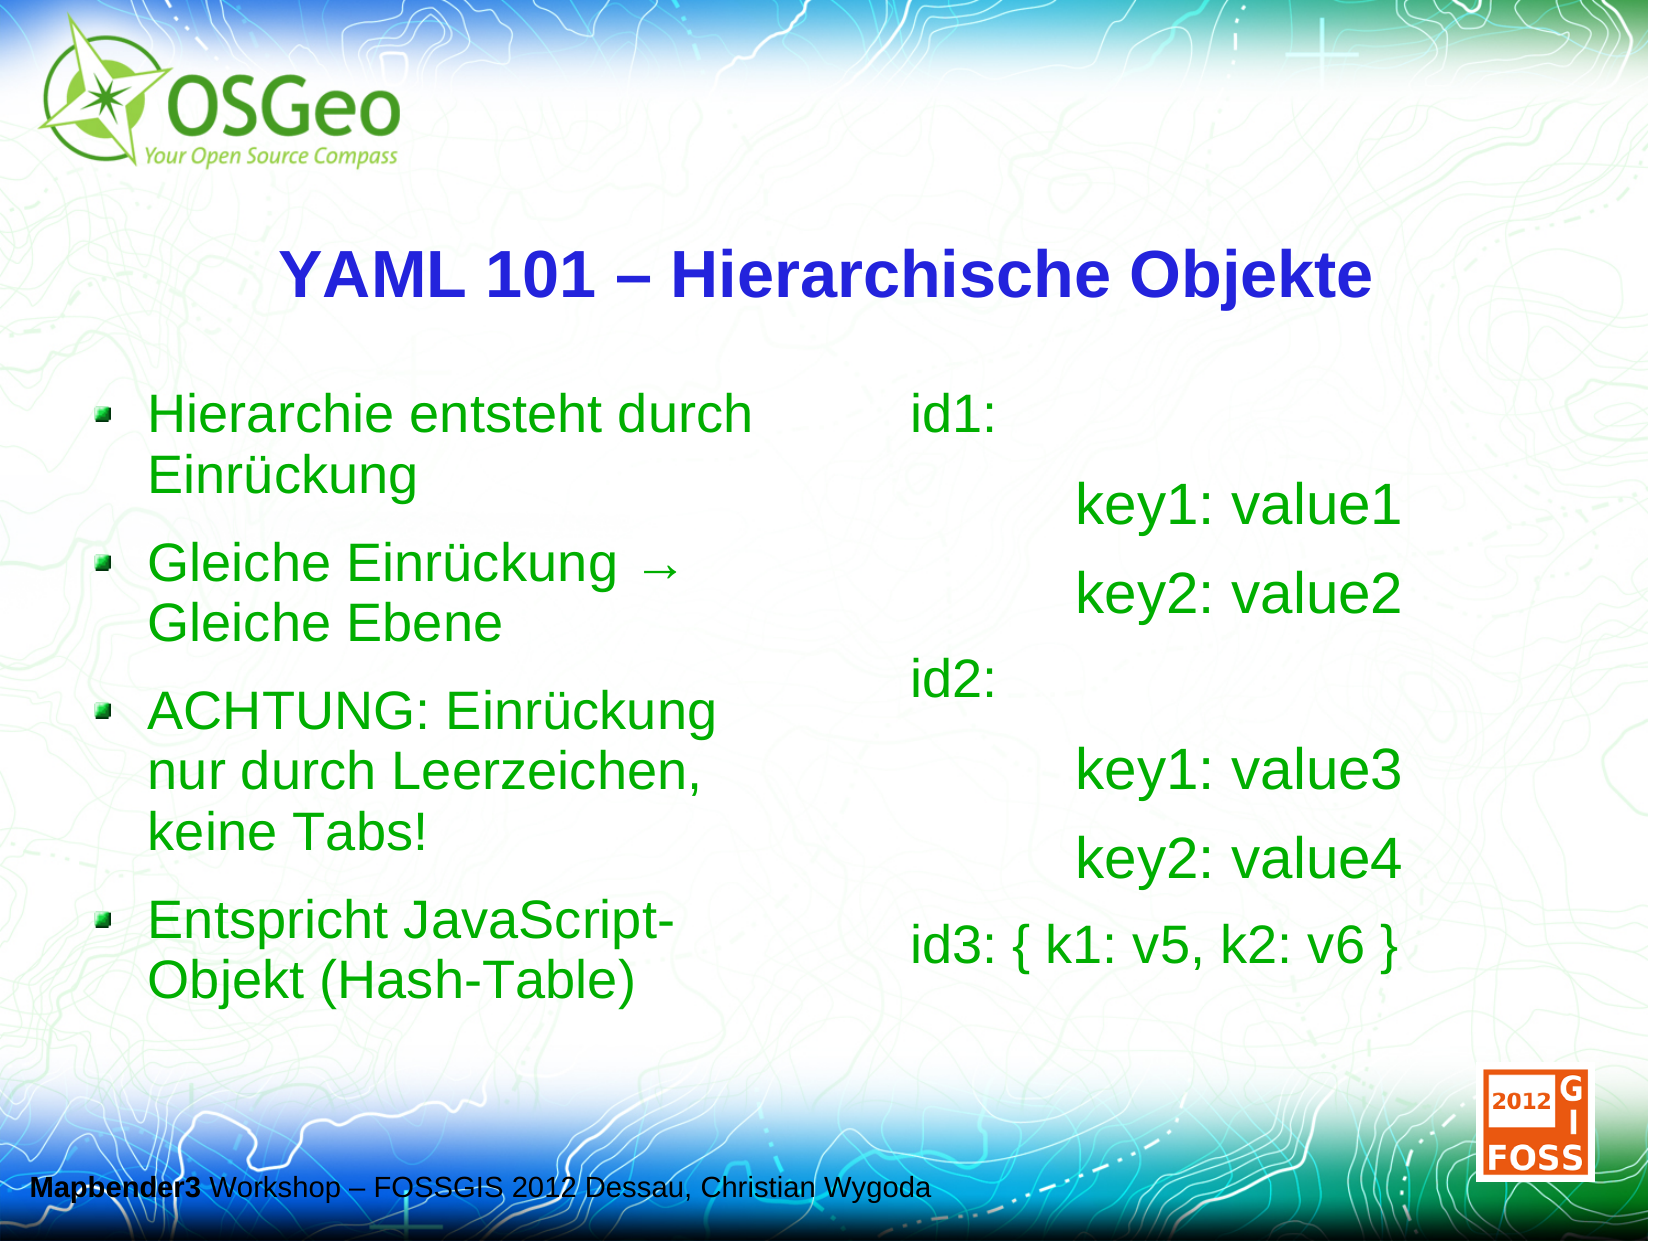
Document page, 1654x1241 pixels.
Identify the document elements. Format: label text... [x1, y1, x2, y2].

title YAML 101 – Hierarchische Objekte [82, 200, 1571, 349]
list id1: key1: value1 key2: value2 id2: key1: value3 key2: value4 id3: { k1: v5, k2: v6 } [839, 383, 1566, 1203]
picture [0, 0, 1648, 1241]
list Hierarchie entsteht durch Einrückung Gleiche Einrückung → Gleiche Ebene ACHTUNG: Einrückung nur durch Leerzeichen, keine Tabs! Entspricht JavaScript-Objekt (Hash-Table) [76, 383, 803, 1203]
